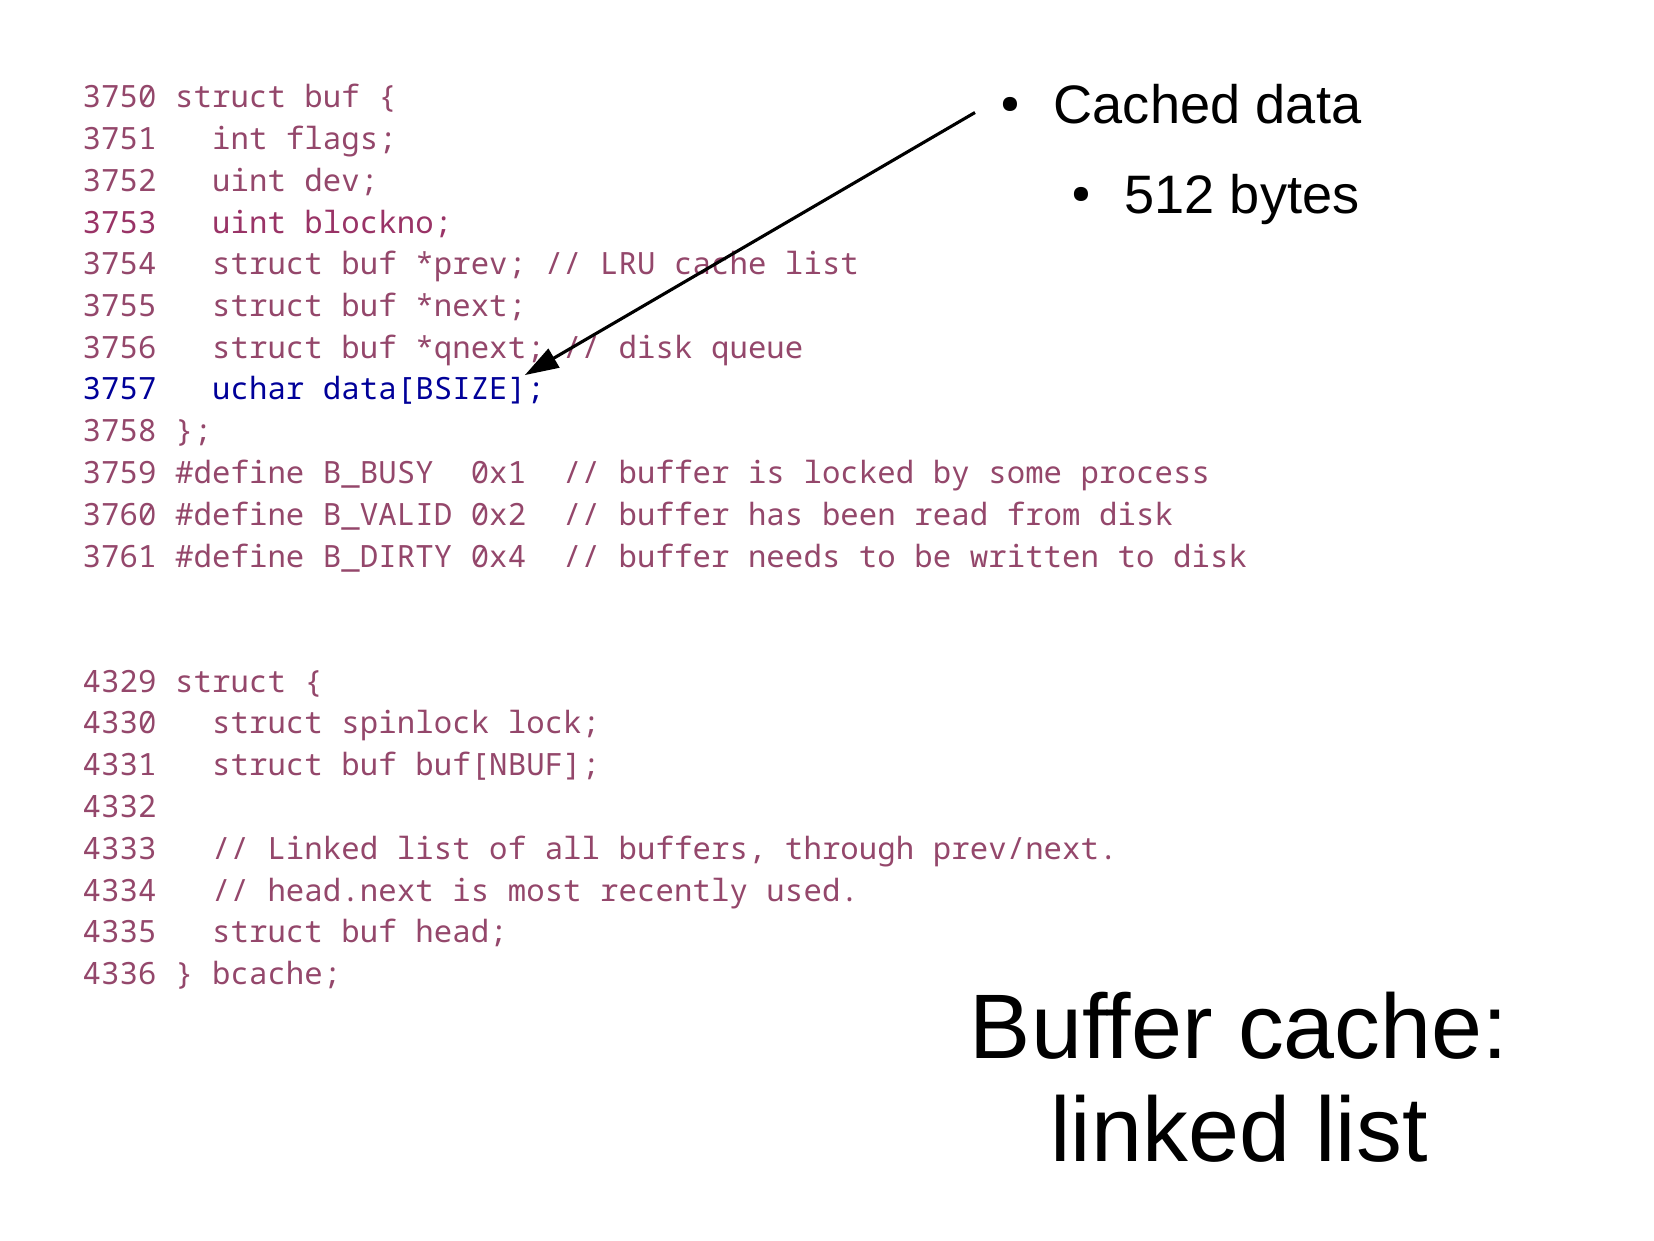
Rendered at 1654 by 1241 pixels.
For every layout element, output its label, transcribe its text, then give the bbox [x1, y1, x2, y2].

list 3750 struct buf { 3751 int flags; 3752 uint dev; 3753 uint blockno; 3754 struct buf *prev; // LRU cache list 3755 struct buf *next; 3756 struct buf *qnext; // disk queue 3757 uchar data[BSIZE]; 3758 }; 3759 #define B_BUSY 0x1 // buffer is locked by some process 3760 #define B_VALID 0x2 // buffer has been read from disk 3761 #define B_DIRTY 0x4 // buffer needs to be written to disk 4329 struct { 4330 struct spinlock lock; 4331 struct buf buf[NBUF]; 4332 4333 // Linked list of all buffers, through prev/next. 4334 // head.next is most recently used. 4335 struct buf head; 4336 } bcache; [82, 75, 1571, 1010]
list Cached data 512 bytes [982, 75, 1613, 413]
title Buffer cache: linked list [904, 975, 1576, 1183]
